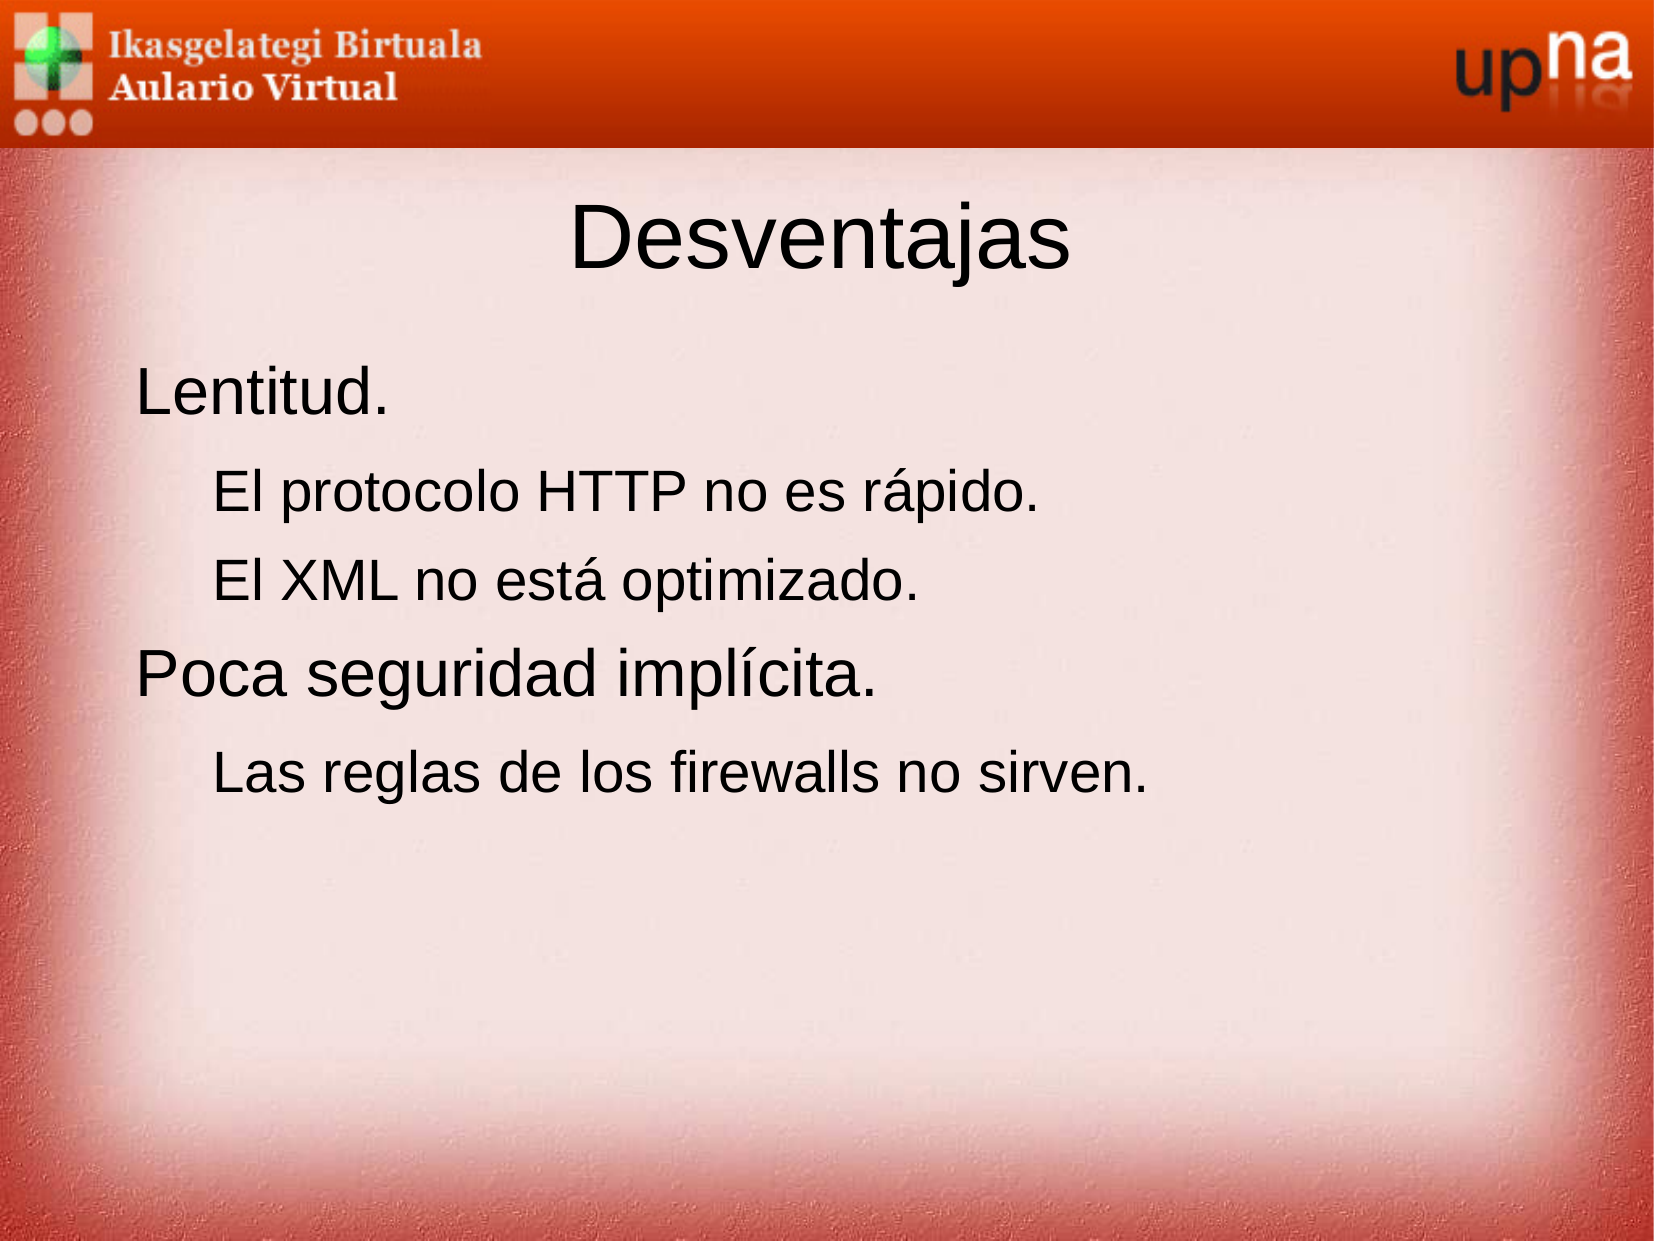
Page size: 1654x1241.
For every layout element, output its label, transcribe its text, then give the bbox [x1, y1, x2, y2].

picture [0, 0, 1654, 1241]
list Lentitud. El protocolo HTTP no es rápido. El XML no está optimizado. Poca seguridad implícita. Las reglas de los firewalls no sirven. [118, 354, 1536, 1094]
title Desventajas [76, 147, 1565, 326]
